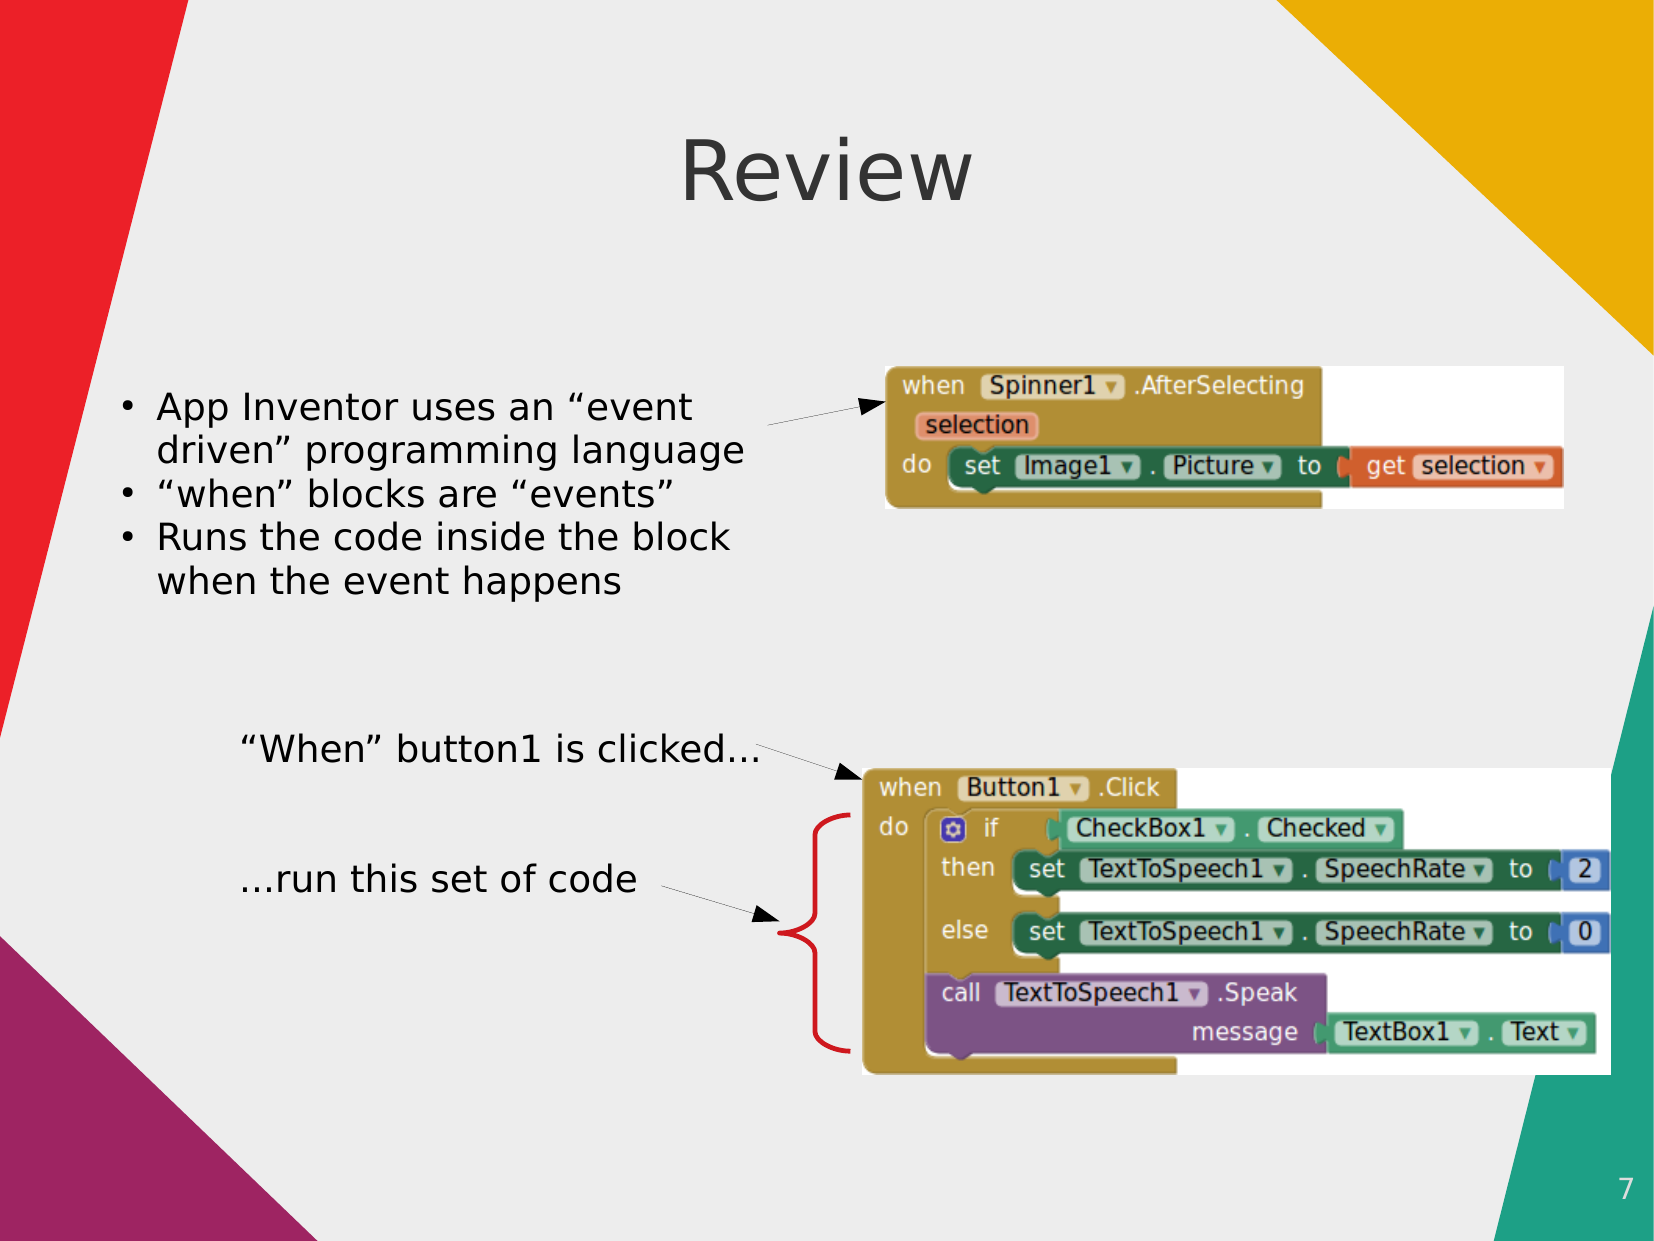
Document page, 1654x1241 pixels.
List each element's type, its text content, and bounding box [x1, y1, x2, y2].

picture [862, 768, 1611, 1075]
text_box “When” button1 is clicked... [224, 720, 780, 779]
text_box ...run this set of code [224, 850, 780, 953]
text_box App Inventor uses an “event driven” programming language “when” blocks are “events” Runs the code inside the block when the event happens [106, 377, 768, 611]
title Review [114, 73, 1539, 271]
picture [885, 366, 1564, 509]
